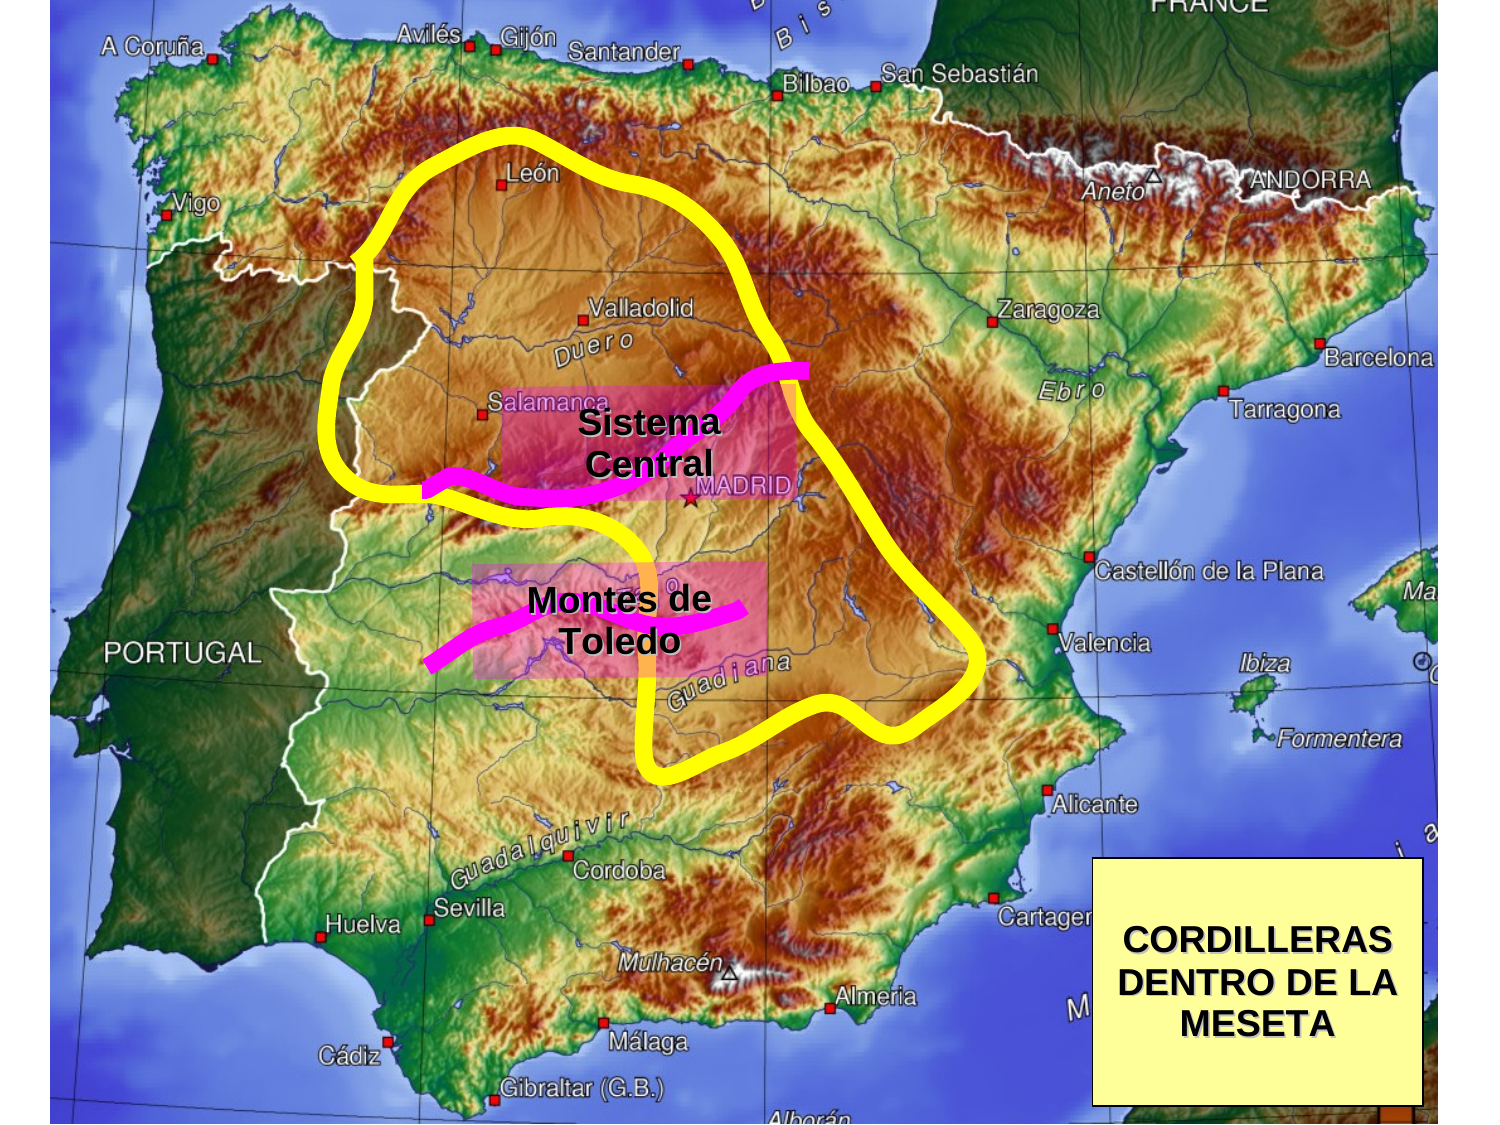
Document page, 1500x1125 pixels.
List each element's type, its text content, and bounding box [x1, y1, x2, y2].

text_box Sistema Central [501, 383, 798, 503]
text_box CORDILLERAS DENTRO DE LA MESETA [1092, 857, 1424, 1106]
picture [50, 0, 1438, 1124]
text_box Montes de Toledo [471, 560, 768, 680]
